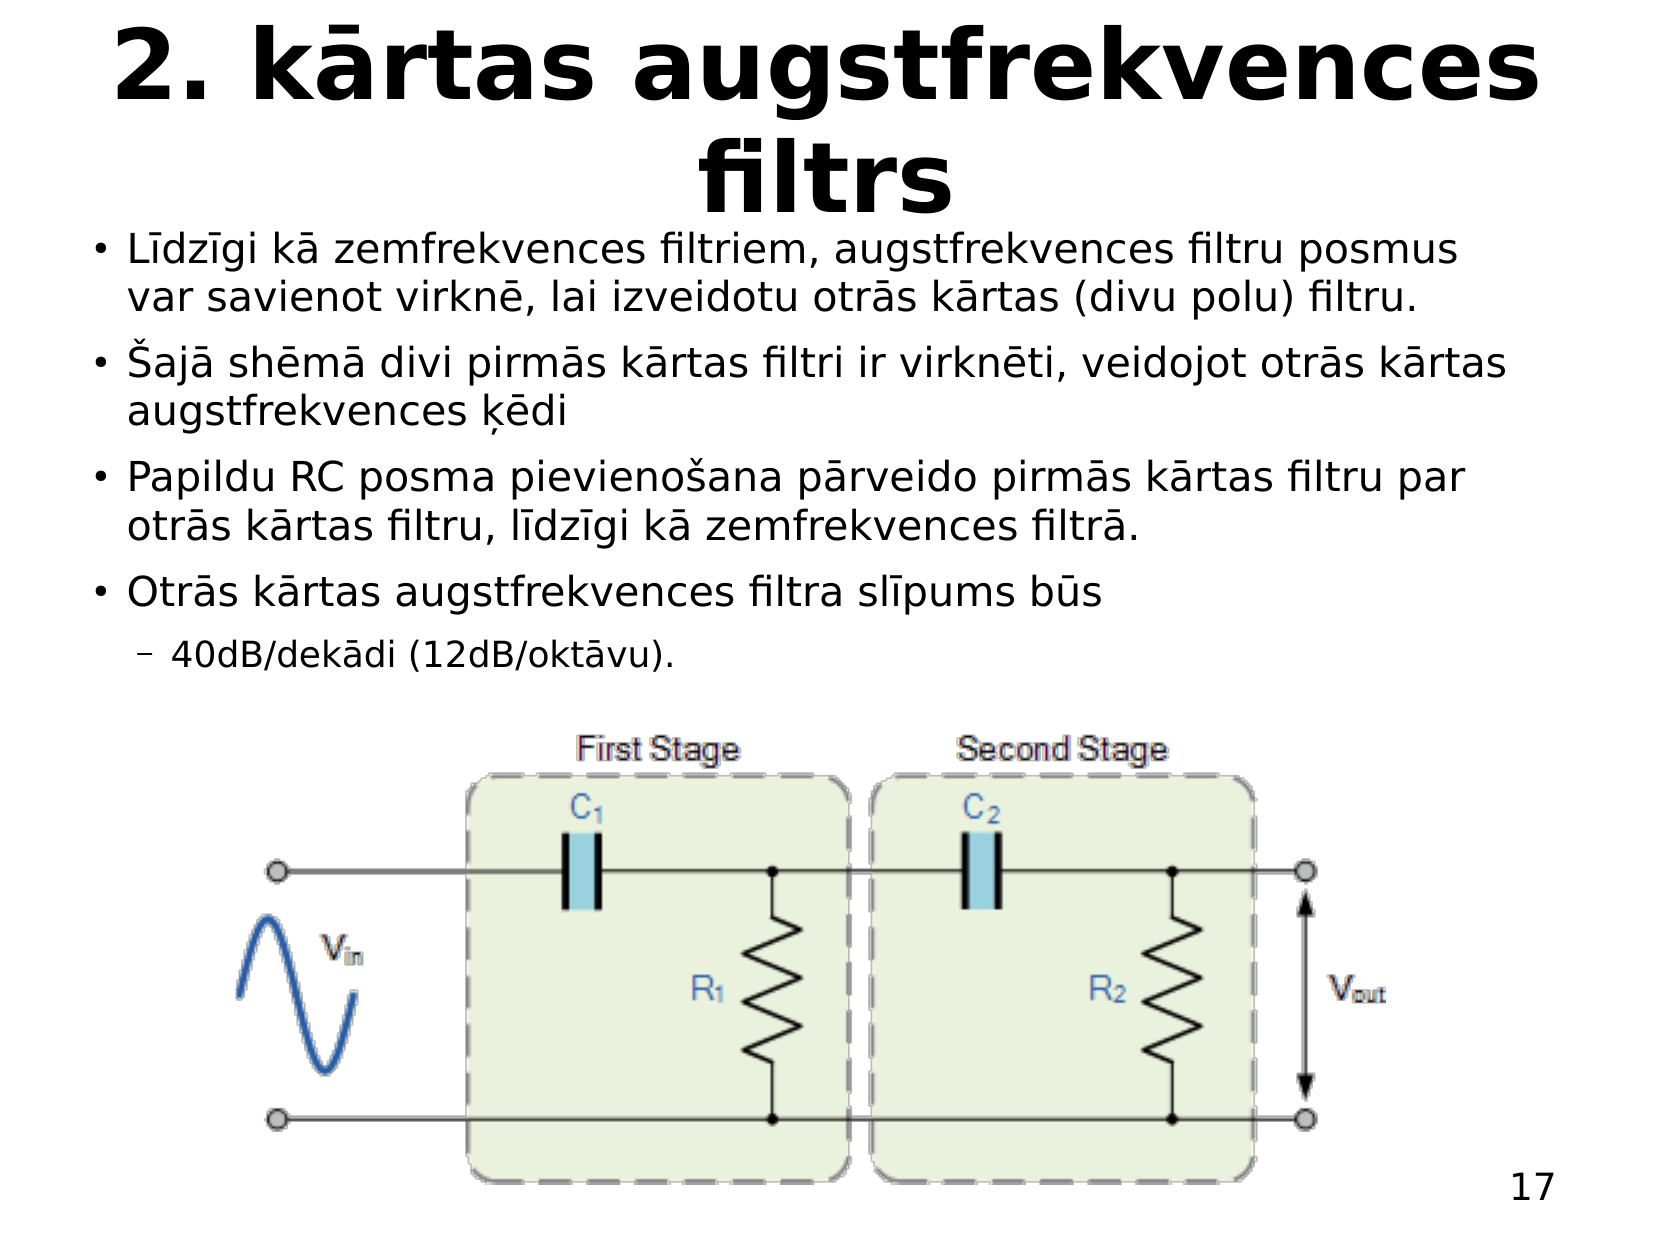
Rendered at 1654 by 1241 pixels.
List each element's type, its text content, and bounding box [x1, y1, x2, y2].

list Līdzīgi kā zemfrekvences filtriem, augstfrekvences filtru posmus var savienot virknē, lai izveidotu otrās kārtas (divu polu) filtru. Šajā shēmā divi pirmās kārtas filtri ir virknēti, veidojot otrās kārtas augstfrekvences ķēdi Papildu RC posma pievienošana pārveido pirmās kārtas filtru par otrās kārtas filtru, līdzīgi kā zemfrekvences filtrā. Otrās kārtas augstfrekvences filtra slīpums būs 40dB/dekādi (12dB/oktāvu). [82, 225, 1538, 683]
title 2. kārtas augstfrekvences filtrs [82, 8, 1571, 236]
picture [235, 726, 1386, 1185]
